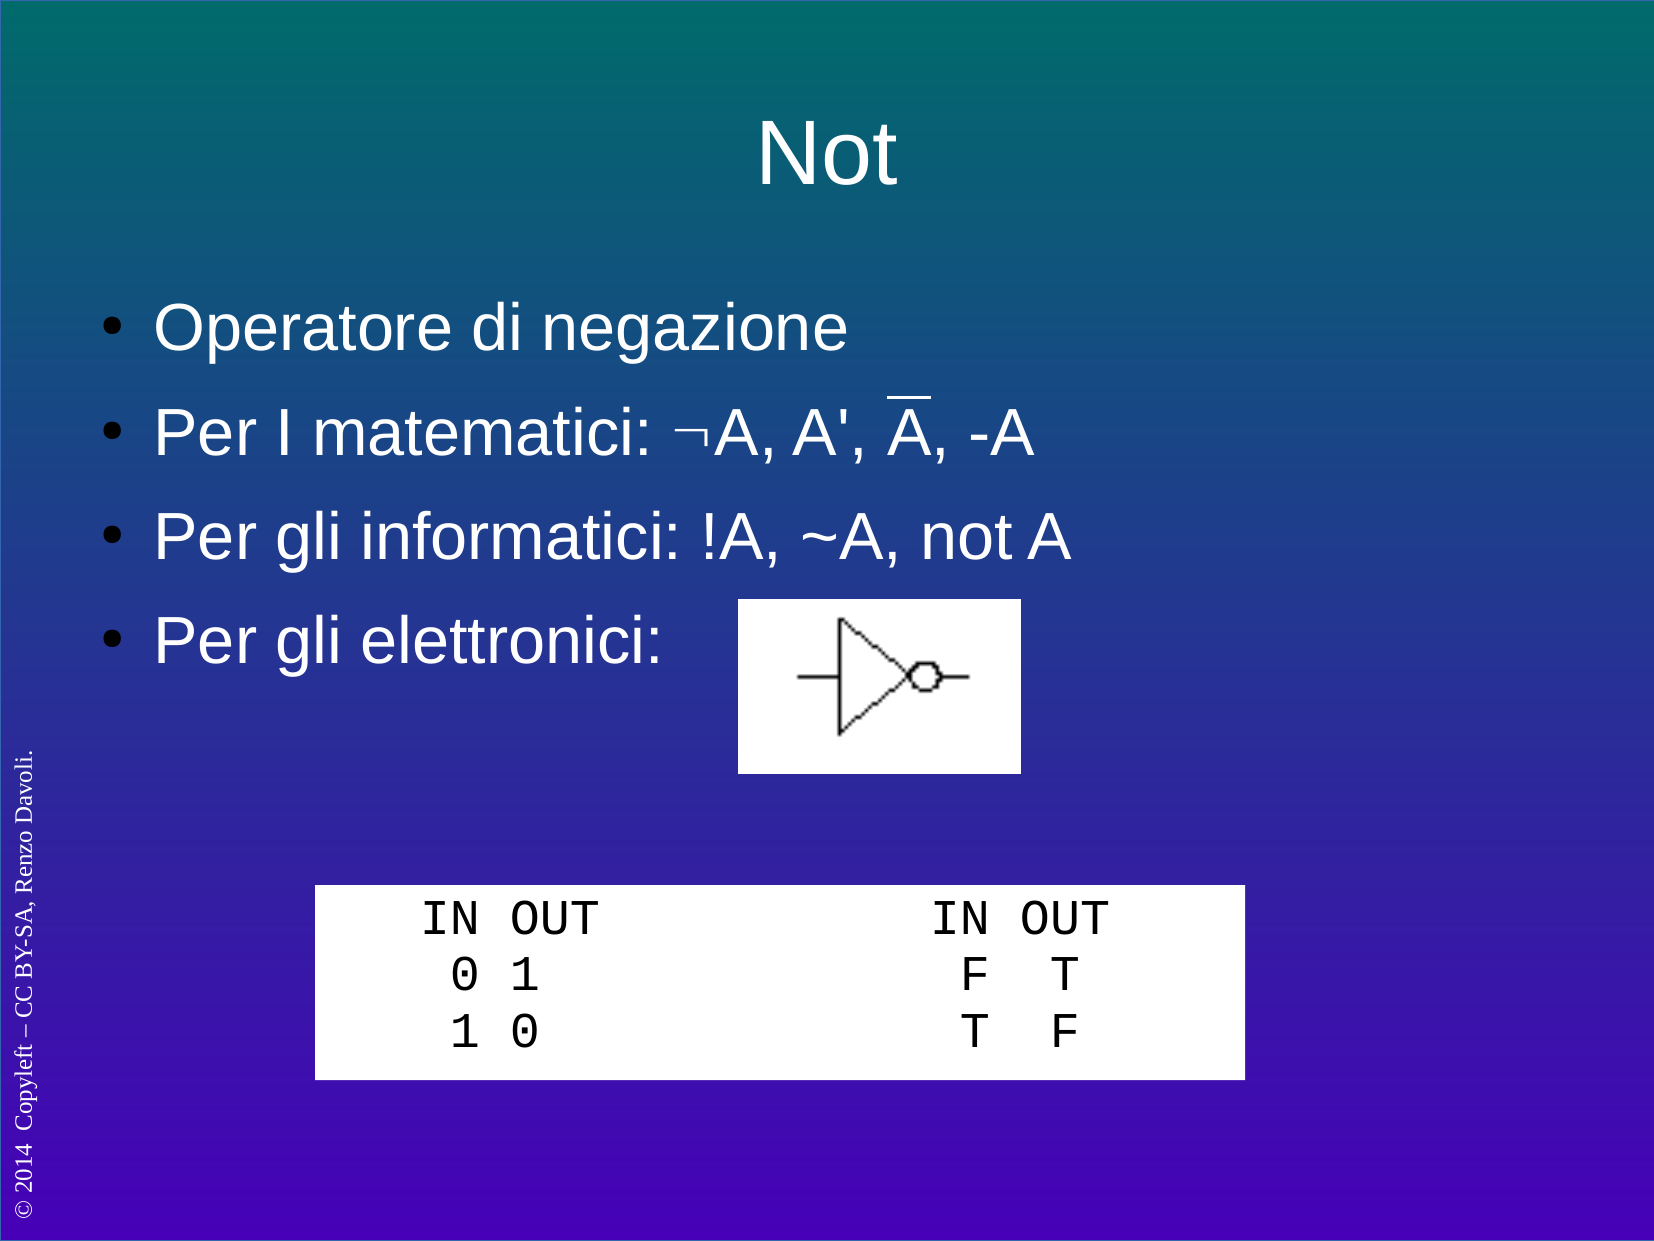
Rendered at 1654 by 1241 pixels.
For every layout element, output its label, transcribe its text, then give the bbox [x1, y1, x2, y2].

title Not [82, 49, 1571, 257]
text_box IN OUT IN OUT 0 1 F T 1 0 T F [315, 885, 1246, 1081]
picture [738, 599, 1021, 775]
list Operatore di negazione Per I matematici: ØA, A', A, -A Per gli informatici: !A, ~A, not A Per gli elettronici: [82, 290, 1571, 1010]
